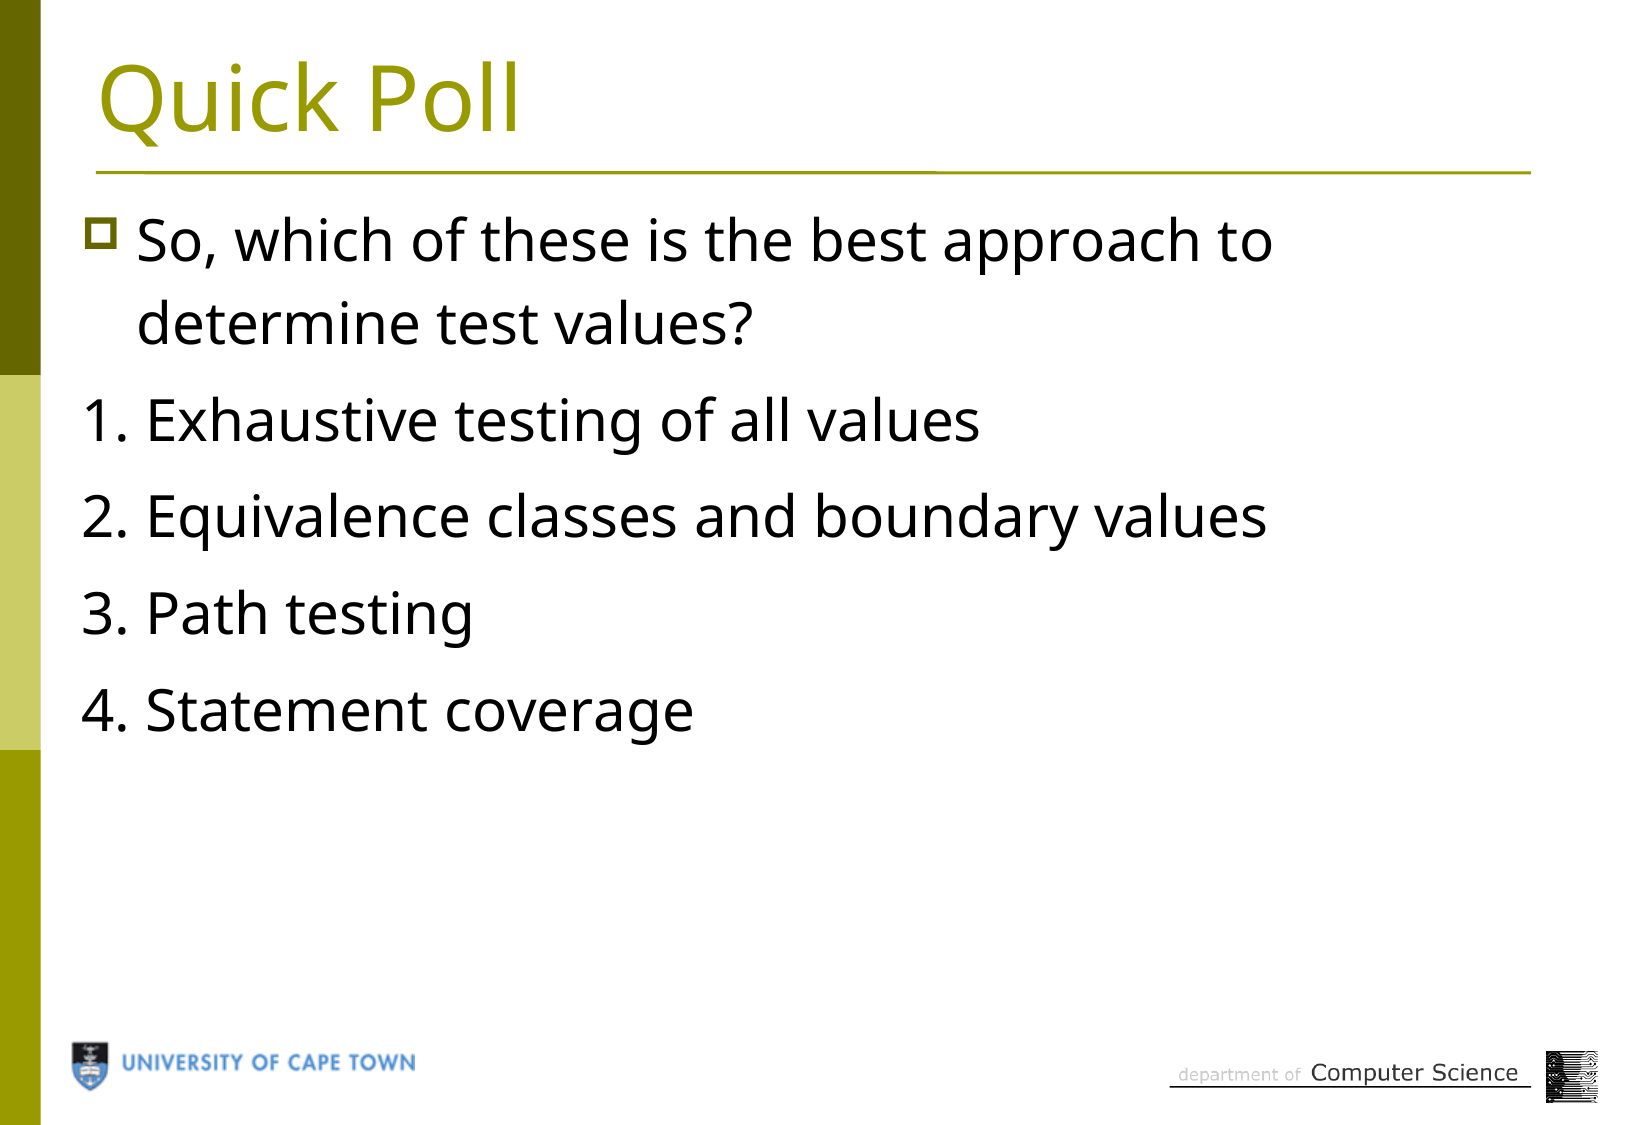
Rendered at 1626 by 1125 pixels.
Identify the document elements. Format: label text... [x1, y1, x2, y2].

picture [1169, 1043, 1532, 1091]
list So, which of these is the best approach to determine test values? 1. Exhaustive testing of all values 2. Equivalence classes and boundary values 3. Path testing 4. Statement coverage [81, 196, 1543, 991]
picture [61, 1024, 415, 1103]
title Quick Poll [81, 21, 1543, 180]
picture [1546, 1051, 1598, 1103]
